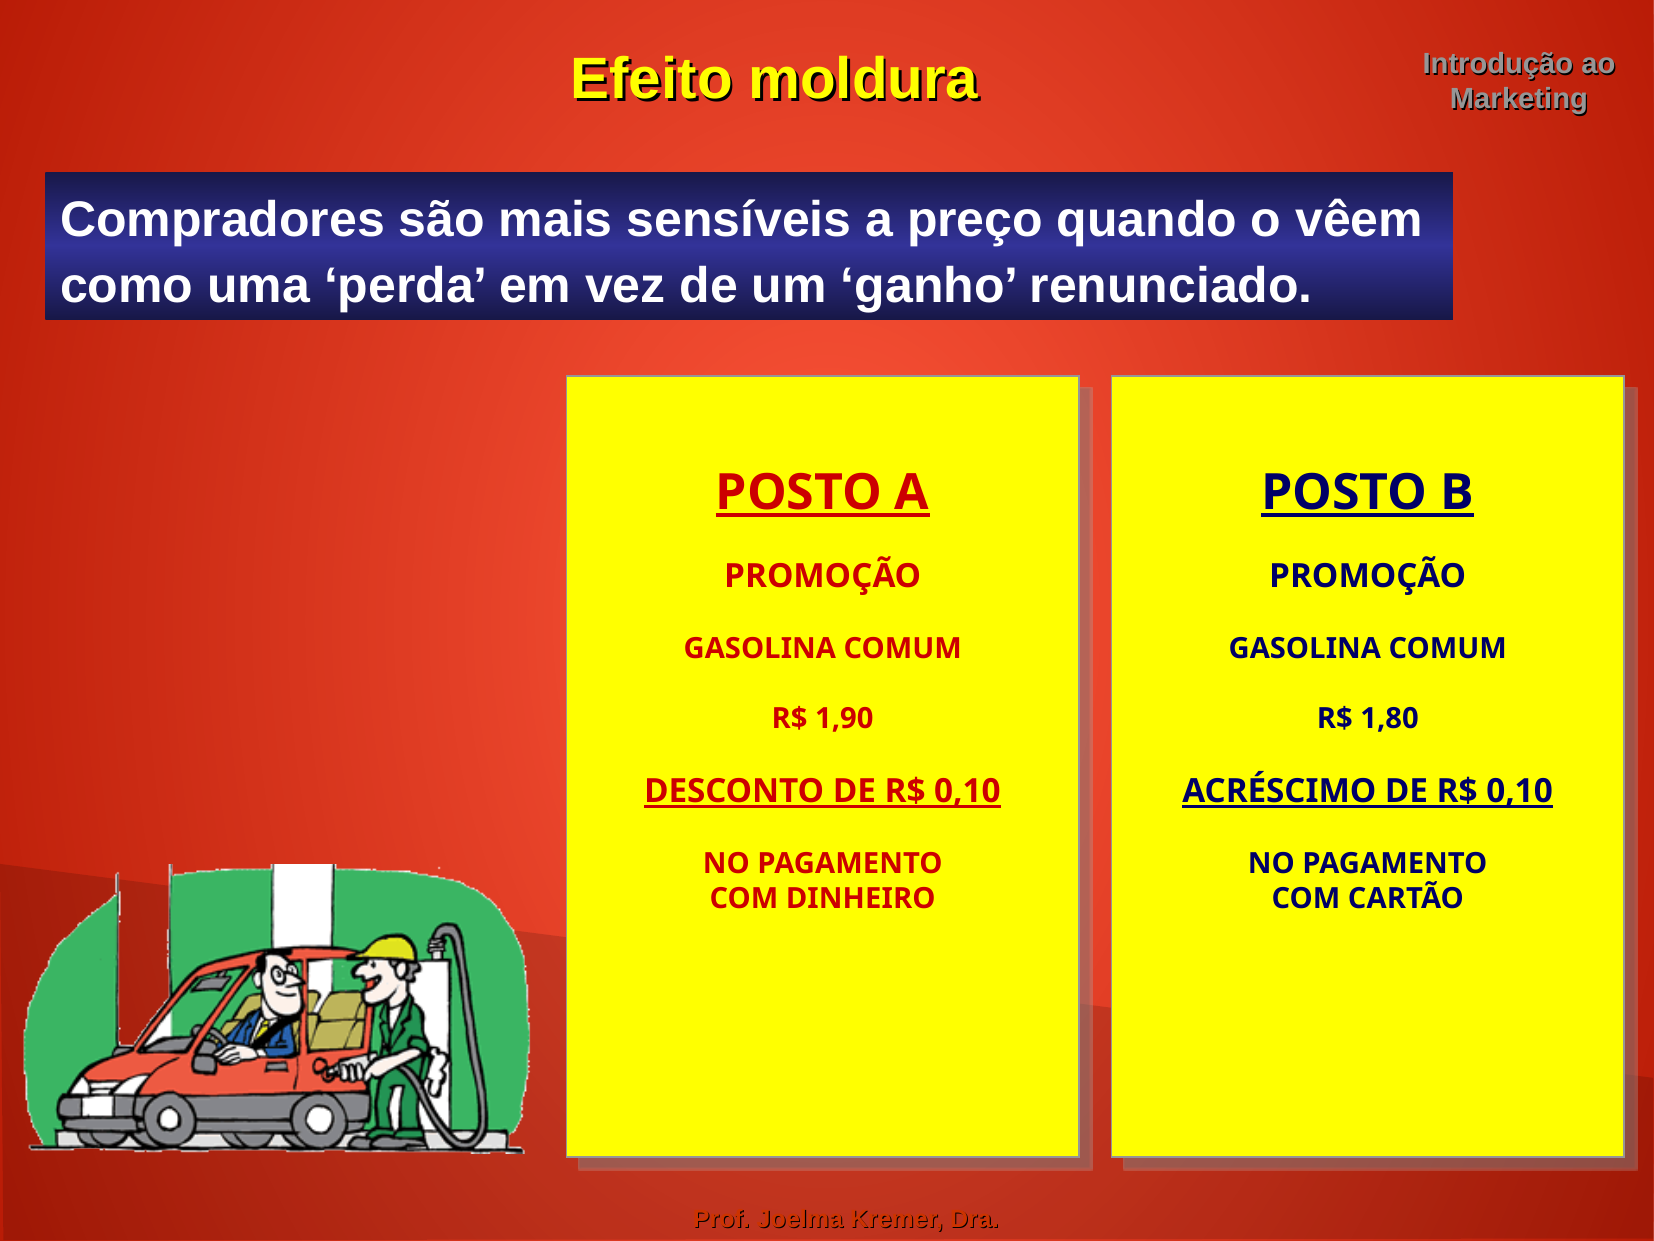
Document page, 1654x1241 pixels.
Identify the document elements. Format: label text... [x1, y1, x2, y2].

picture [19, 864, 537, 1154]
text_box Efeito moldura [188, 33, 1361, 119]
text_box Compradores são mais sensíveis a preço quando o vêem como uma ‘perda’ em vez de um ‘ganho’ renunciado. [45, 172, 1453, 320]
text_box Prof. Joelma Kremer, Dra. [566, 1195, 1127, 1241]
title Introdução ao Marketing [1386, 21, 1652, 139]
text_box POSTO A PROMOÇÃO GASOLINA COMUM R$ 1,90 DESCONTO DE R$ 0,10 NO PAGAMENTO COM DINHEIRO [566, 376, 1080, 1158]
text_box POSTO B PROMOÇÃO GASOLINA COMUM R$ 1,80 ACRÉSCIMO DE R$ 0,10 NO PAGAMENTO COM CARTÃO [1111, 376, 1625, 1158]
